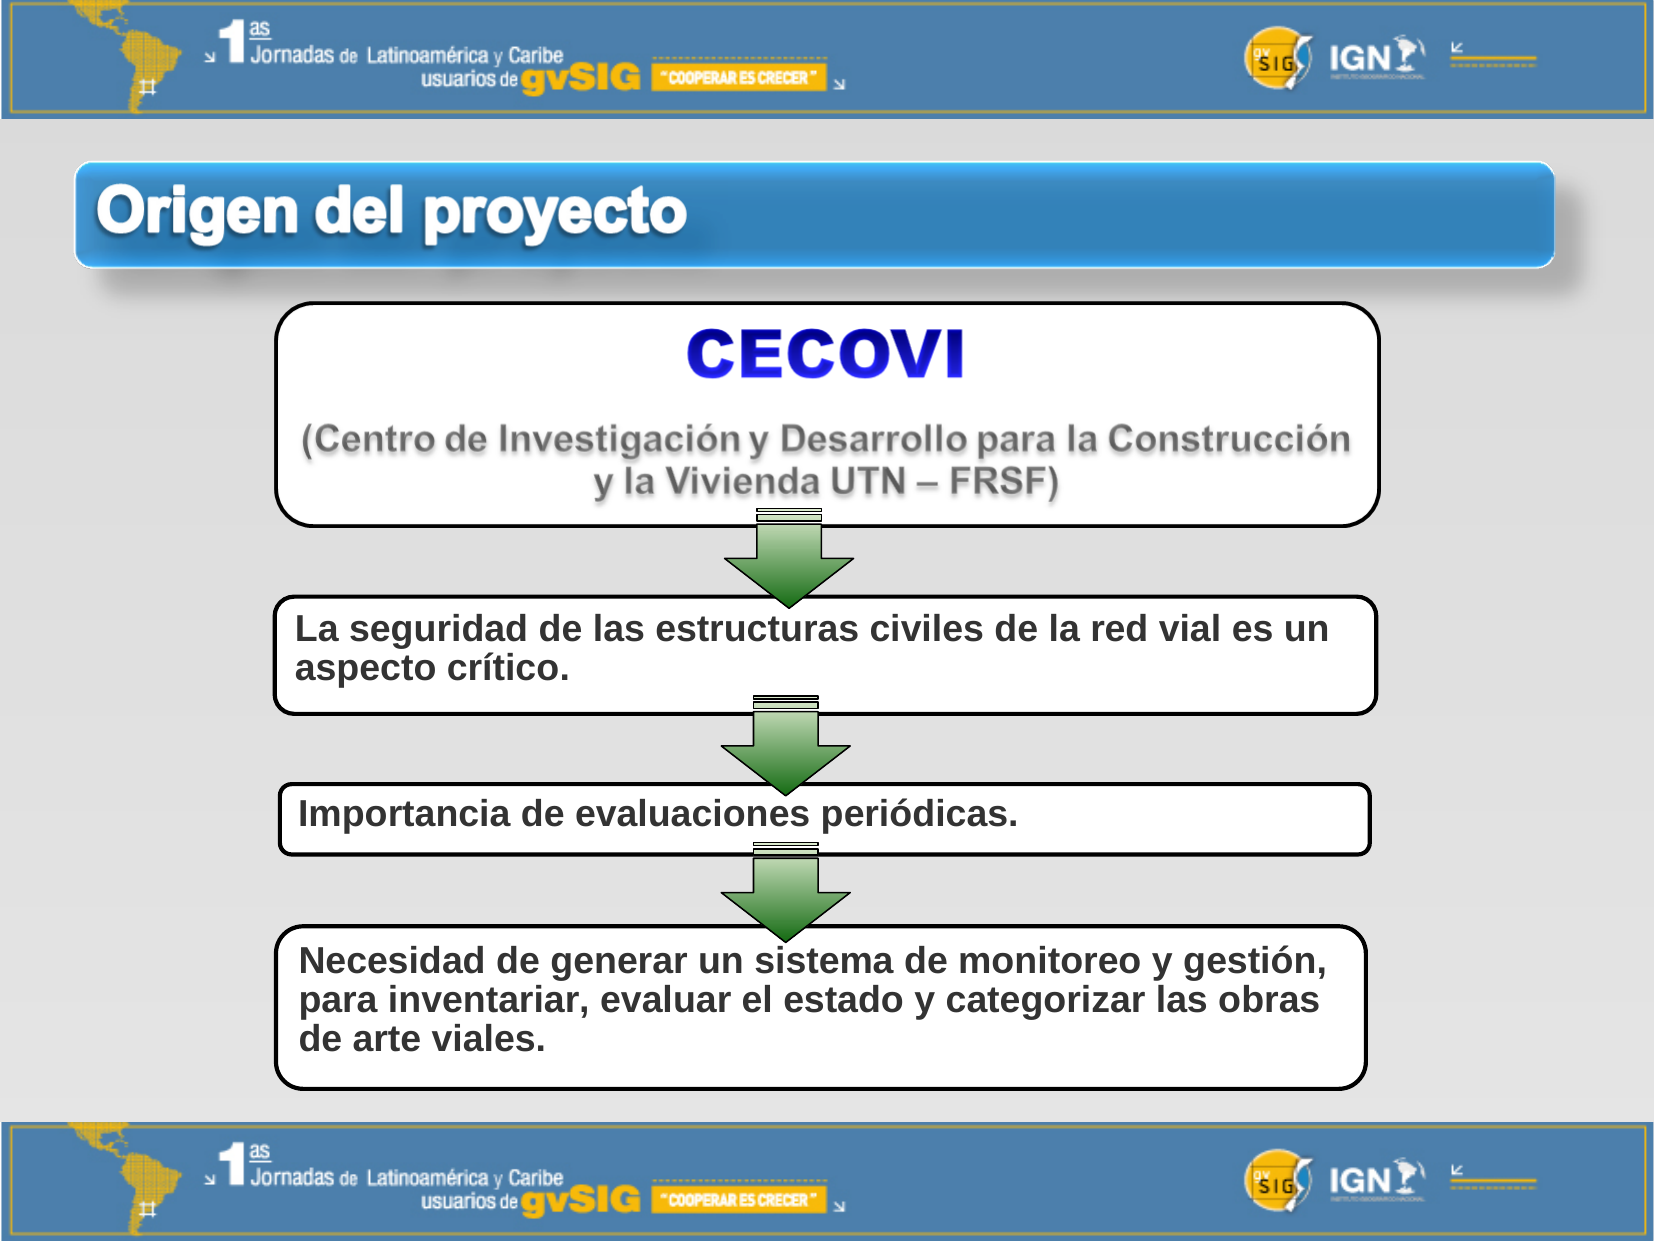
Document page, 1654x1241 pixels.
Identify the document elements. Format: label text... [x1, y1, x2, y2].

text_box Necesidad de generar un sistema de monitoreo y gestión, para inventariar, evaluar el estado y categorizar las obras de arte viales. [275, 926, 1366, 1089]
picture [42, 141, 1615, 529]
text_box [753, 848, 819, 856]
picture [0, 1122, 1654, 1241]
picture [0, 0, 1654, 119]
text_box [753, 702, 819, 709]
text_box [753, 842, 819, 846]
text_box [756, 514, 822, 521]
text_box [756, 508, 822, 512]
text_box [753, 696, 819, 700]
text_box [724, 524, 854, 609]
text_box Importancia de evaluaciones periódicas. [279, 784, 1370, 855]
text_box [721, 858, 851, 943]
text_box [721, 711, 851, 796]
text_box La seguridad de las estructuras civiles de la red vial es un aspecto crítico. [274, 596, 1377, 714]
